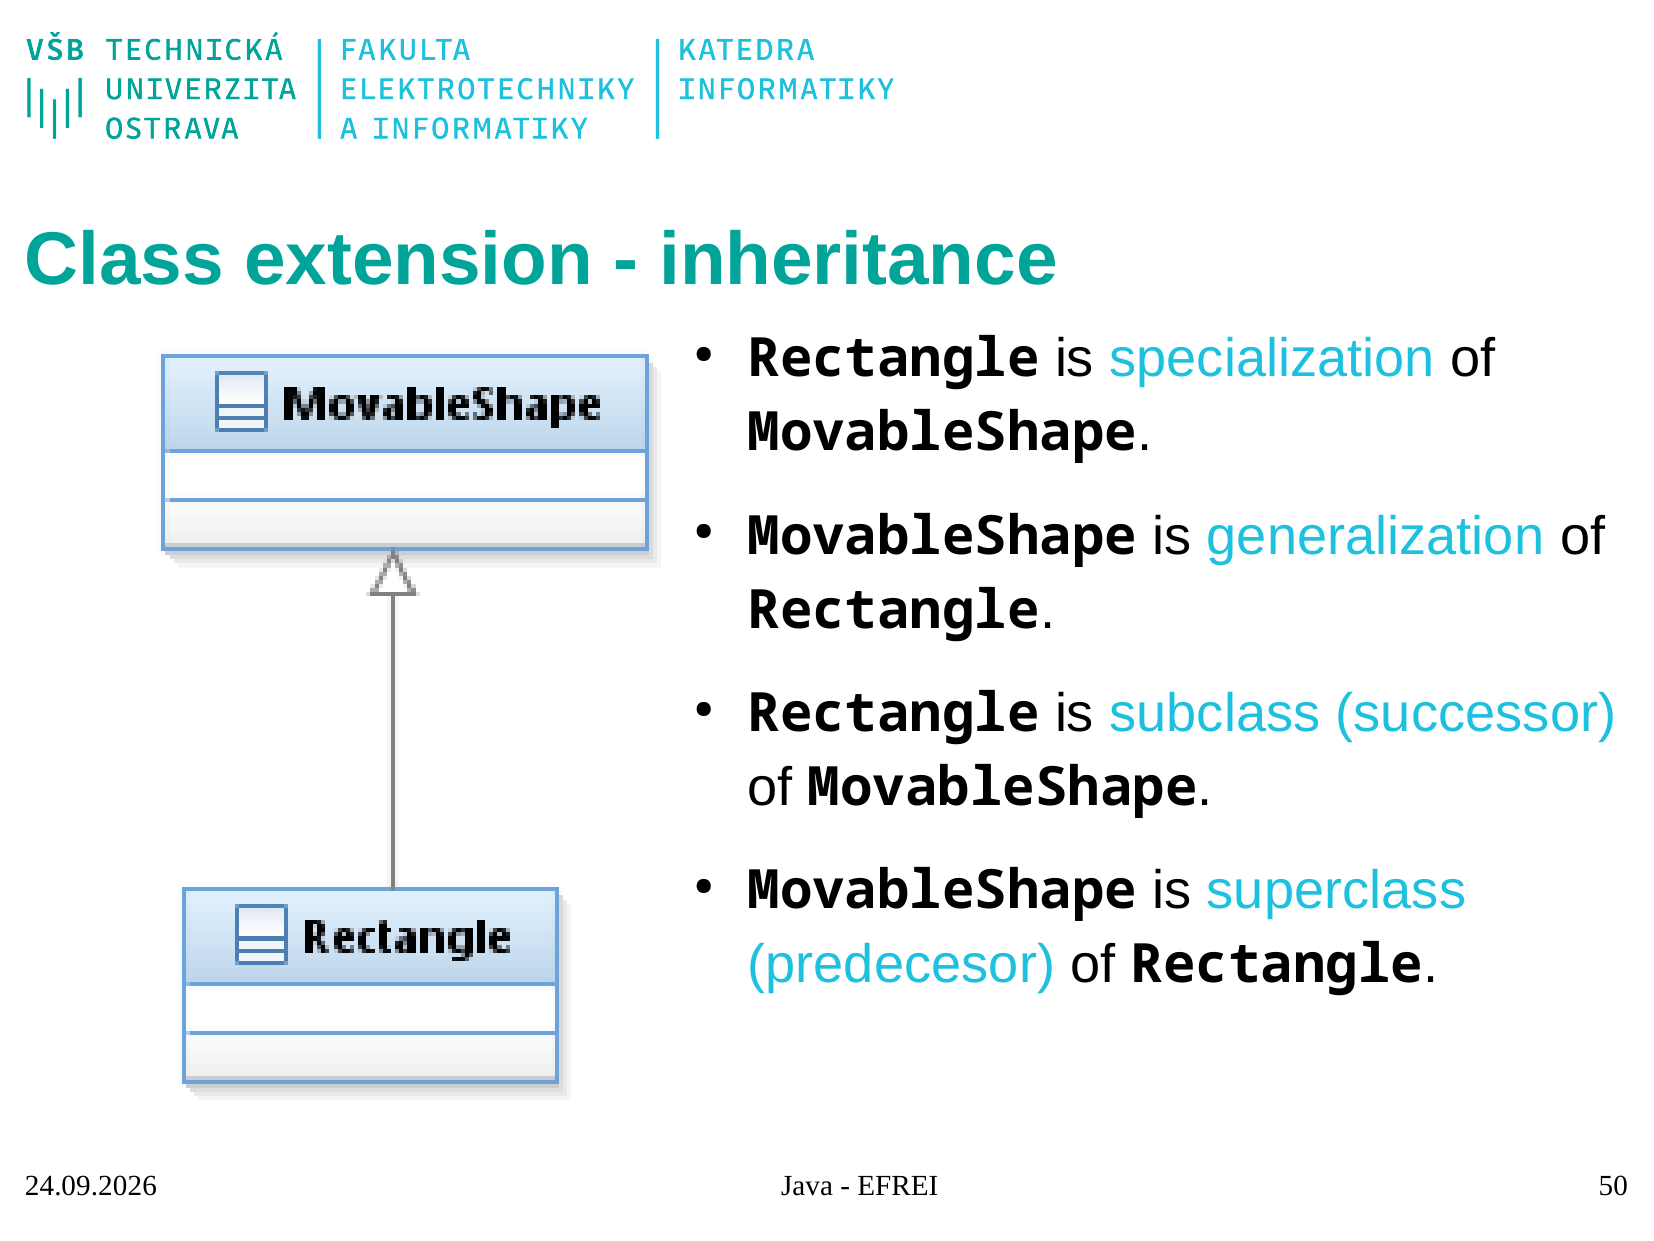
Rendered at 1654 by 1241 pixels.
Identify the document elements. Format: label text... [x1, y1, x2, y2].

list Rectangle is specialization of MovableShape. MovableShape is generalization of Rectangle. Rectangle is subclass (successor) of MovableShape. MovableShape is superclass (predecesor) of Rectangle. [676, 318, 1630, 1146]
picture [26, 31, 894, 139]
title Class extension - inheritance [24, 169, 1629, 300]
picture [125, 318, 676, 1146]
